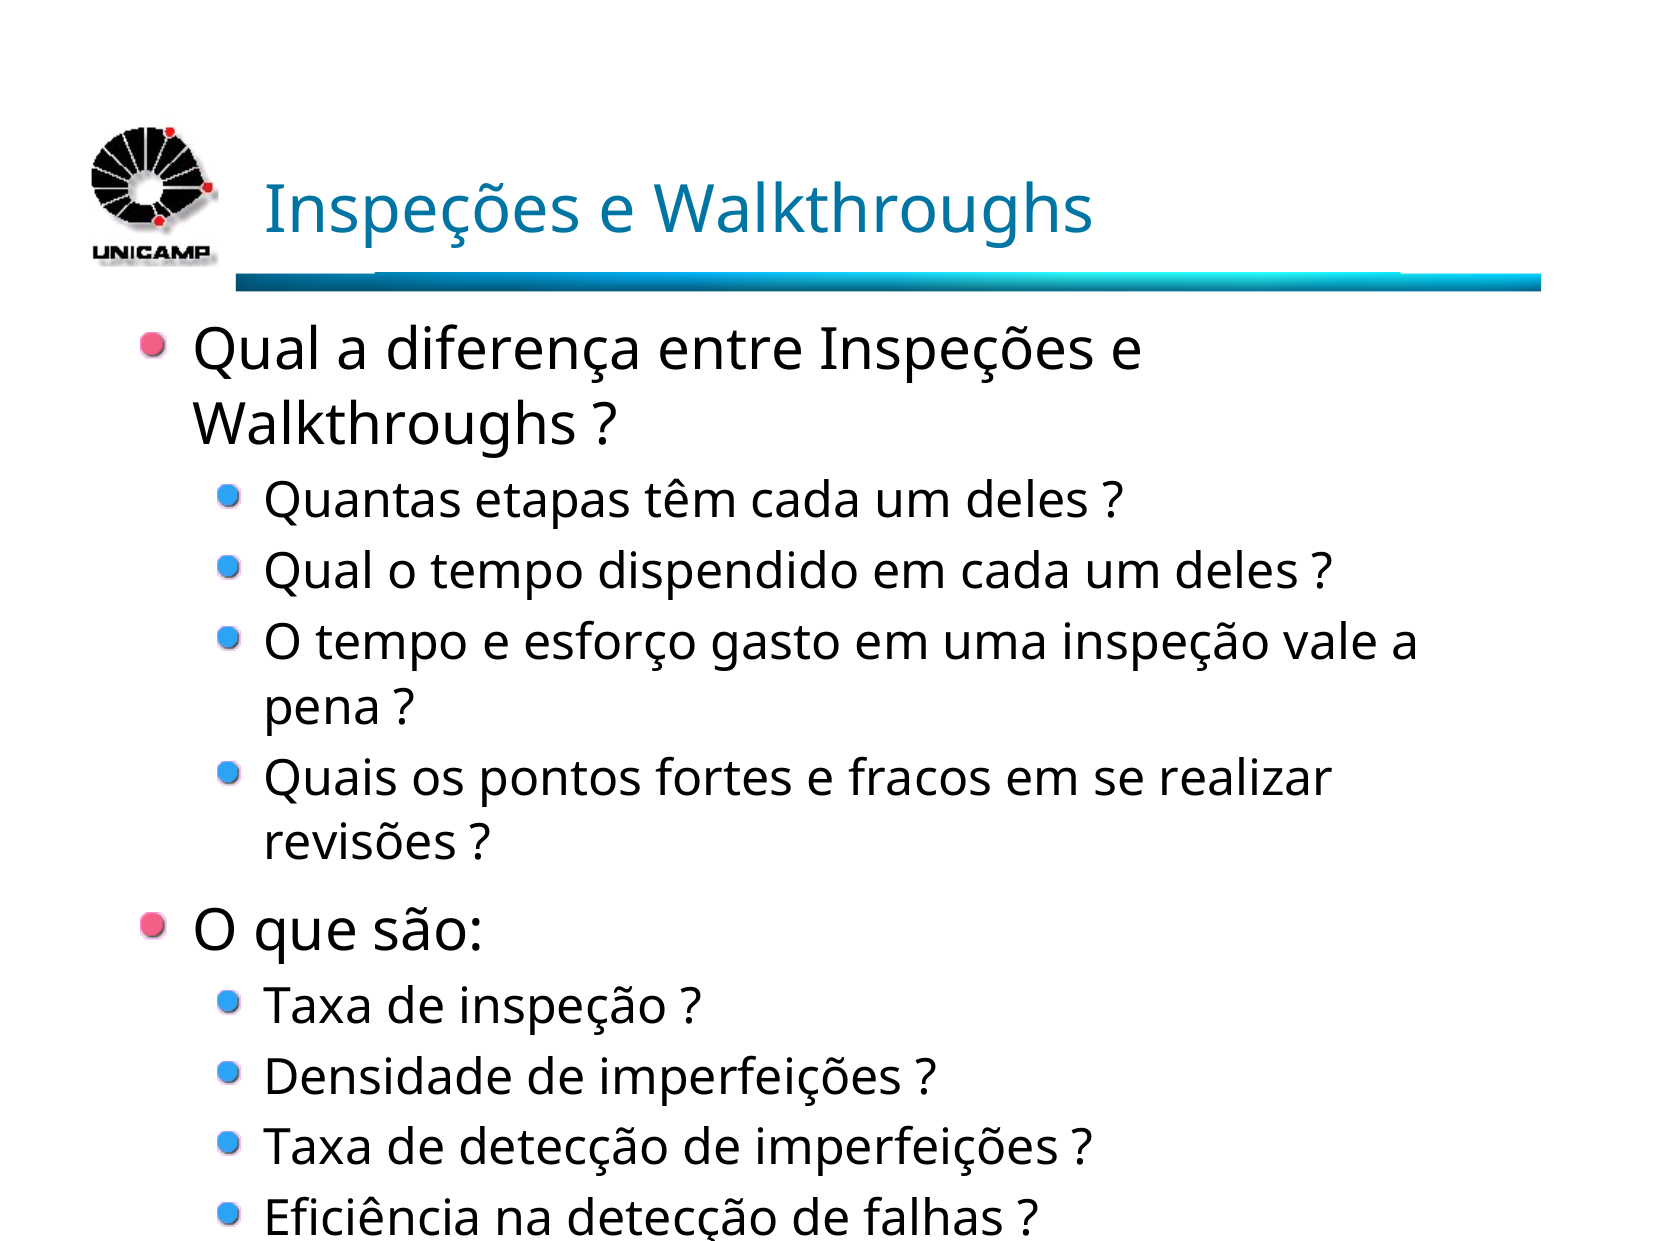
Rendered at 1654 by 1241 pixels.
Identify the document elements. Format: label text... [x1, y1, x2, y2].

picture [125, 272, 1654, 295]
title Inspeções e Walkthroughs [264, 57, 1534, 250]
picture [216, 1201, 242, 1228]
list Qual a diferença entre Inspeções e Walkthroughs ? Quantas etapas têm cada um deles ? Qual o tempo dispendido em cada um deles ? O tempo e esforço gasto em uma inspeção vale a pena ? Quais os pontos fortes e fracos em se realizar revisões ? O que são: Taxa de inspeção ? Densidade de imperfeições ? Taxa de detecção de imperfeições ? Eficiência na detecção de falhas ? [121, 309, 1534, 1167]
